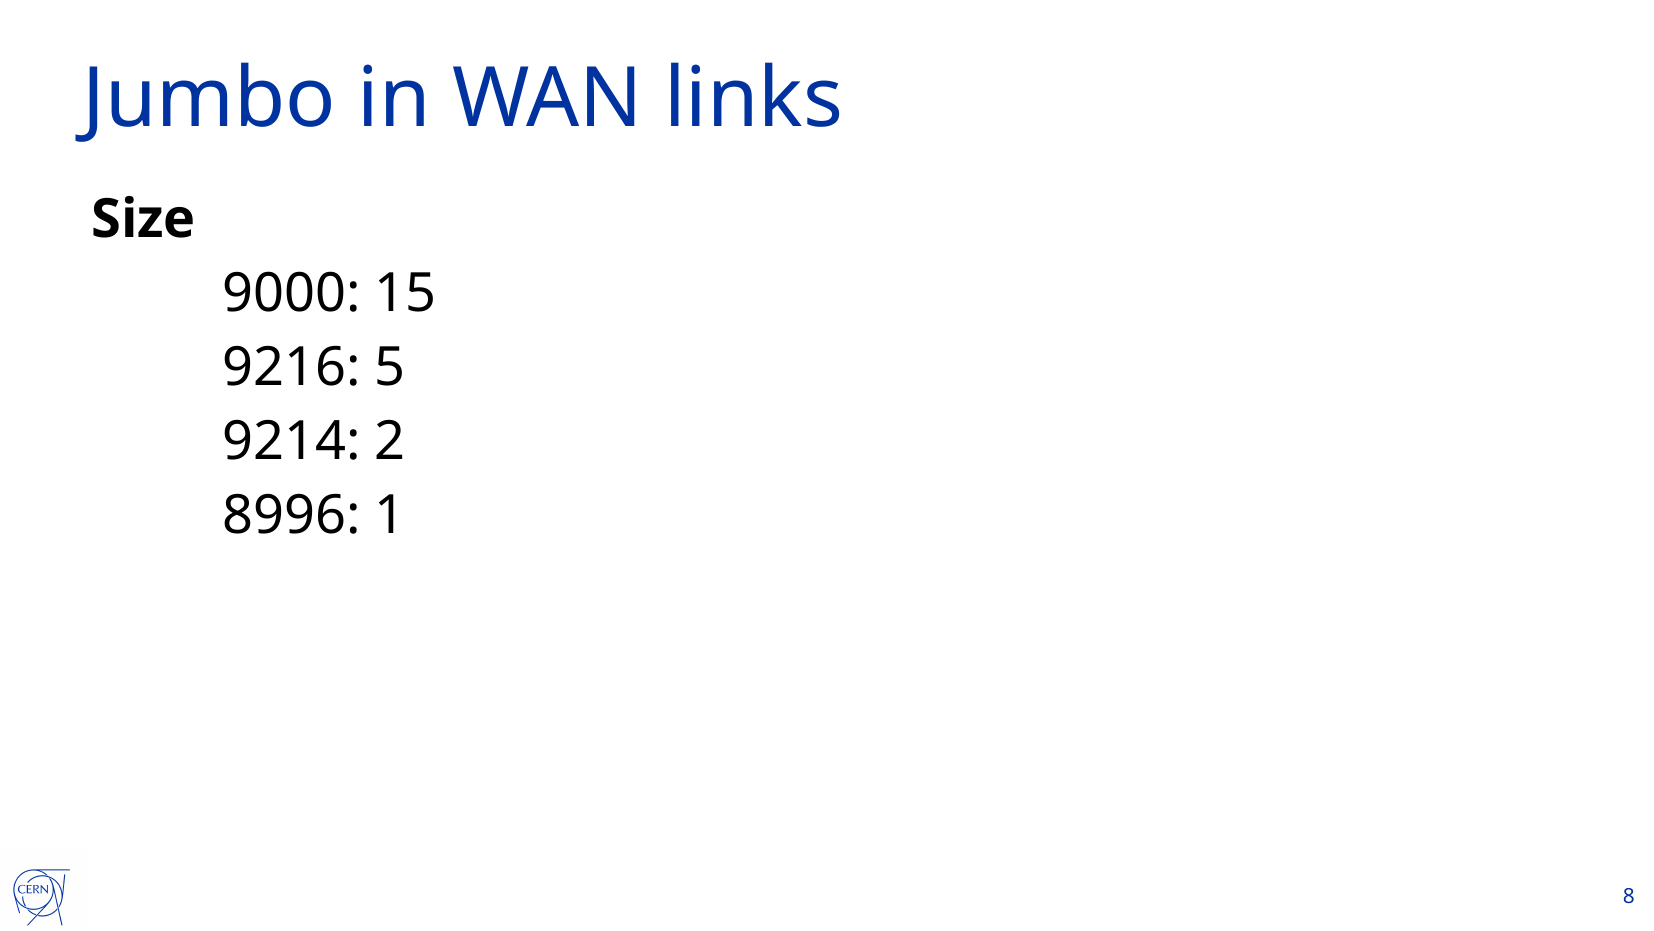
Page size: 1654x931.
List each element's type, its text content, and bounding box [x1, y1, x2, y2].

title Jumbo in WAN links [82, 37, 1571, 173]
picture [0, 850, 76, 931]
text_box Size 9000: 15 9216: 5 9214: 2 8996: 1 [76, 172, 1601, 931]
